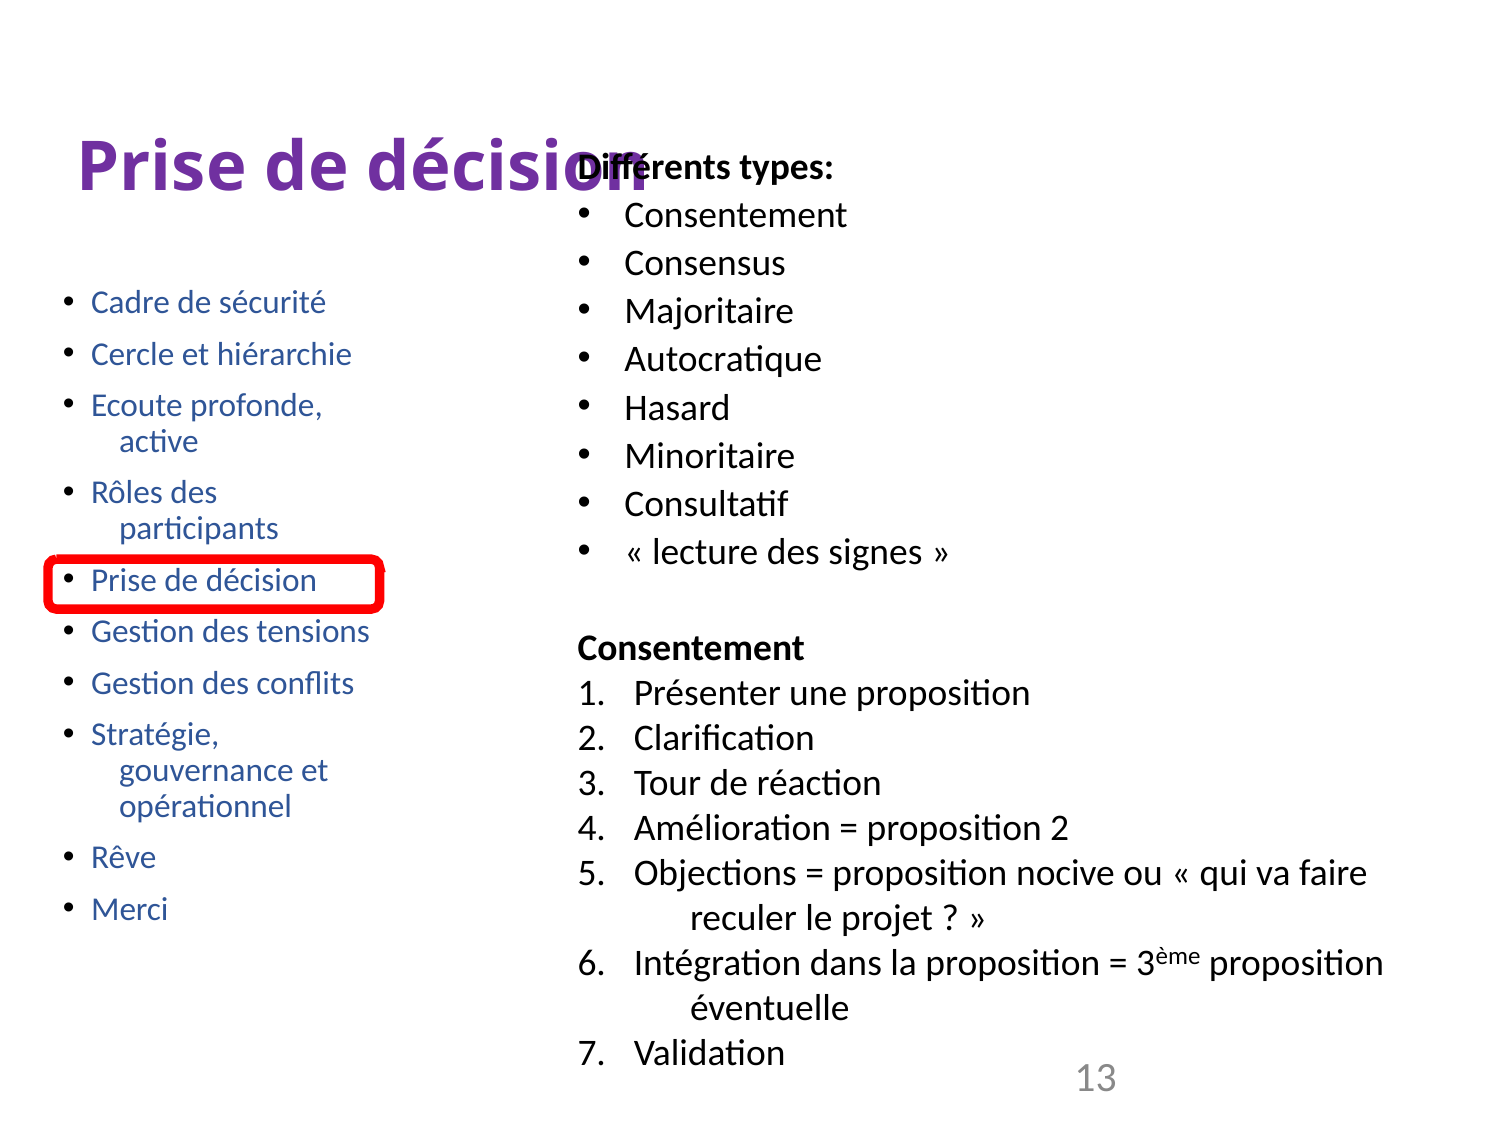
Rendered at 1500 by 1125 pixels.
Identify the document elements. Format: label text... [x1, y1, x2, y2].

text_box Différents types: Consentement Consensus Majoritaire Autocratique Hasard Minoritaire Consultatif « lecture des signes » Consentement Présenter une proposition Clarification Tour de réaction Amélioration = proposition 2 Objections = proposition nocive ou « qui va faire reculer le projet ? » Intégration dans la proposition = 3ème proposition éventuelle Validation [562, 131, 1410, 1125]
list Cadre de sécurité Cercle et hiérarchie Ecoute profonde, active Rôles des participants Prise de décision Gestion des tensions Gestion des conflits Stratégie, gouvernance et opérationnel Rêve Merci [53, 564, 374, 604]
title Prise de décision [61, 59, 1397, 278]
list Cadre de sécurité Cercle et hiérarchie Ecoute profonde, active Rôles des participants Prise de décision Gestion des tensions Gestion des conflits Stratégie, gouvernance et opérationnel Rêve Merci [48, 277, 400, 992]
